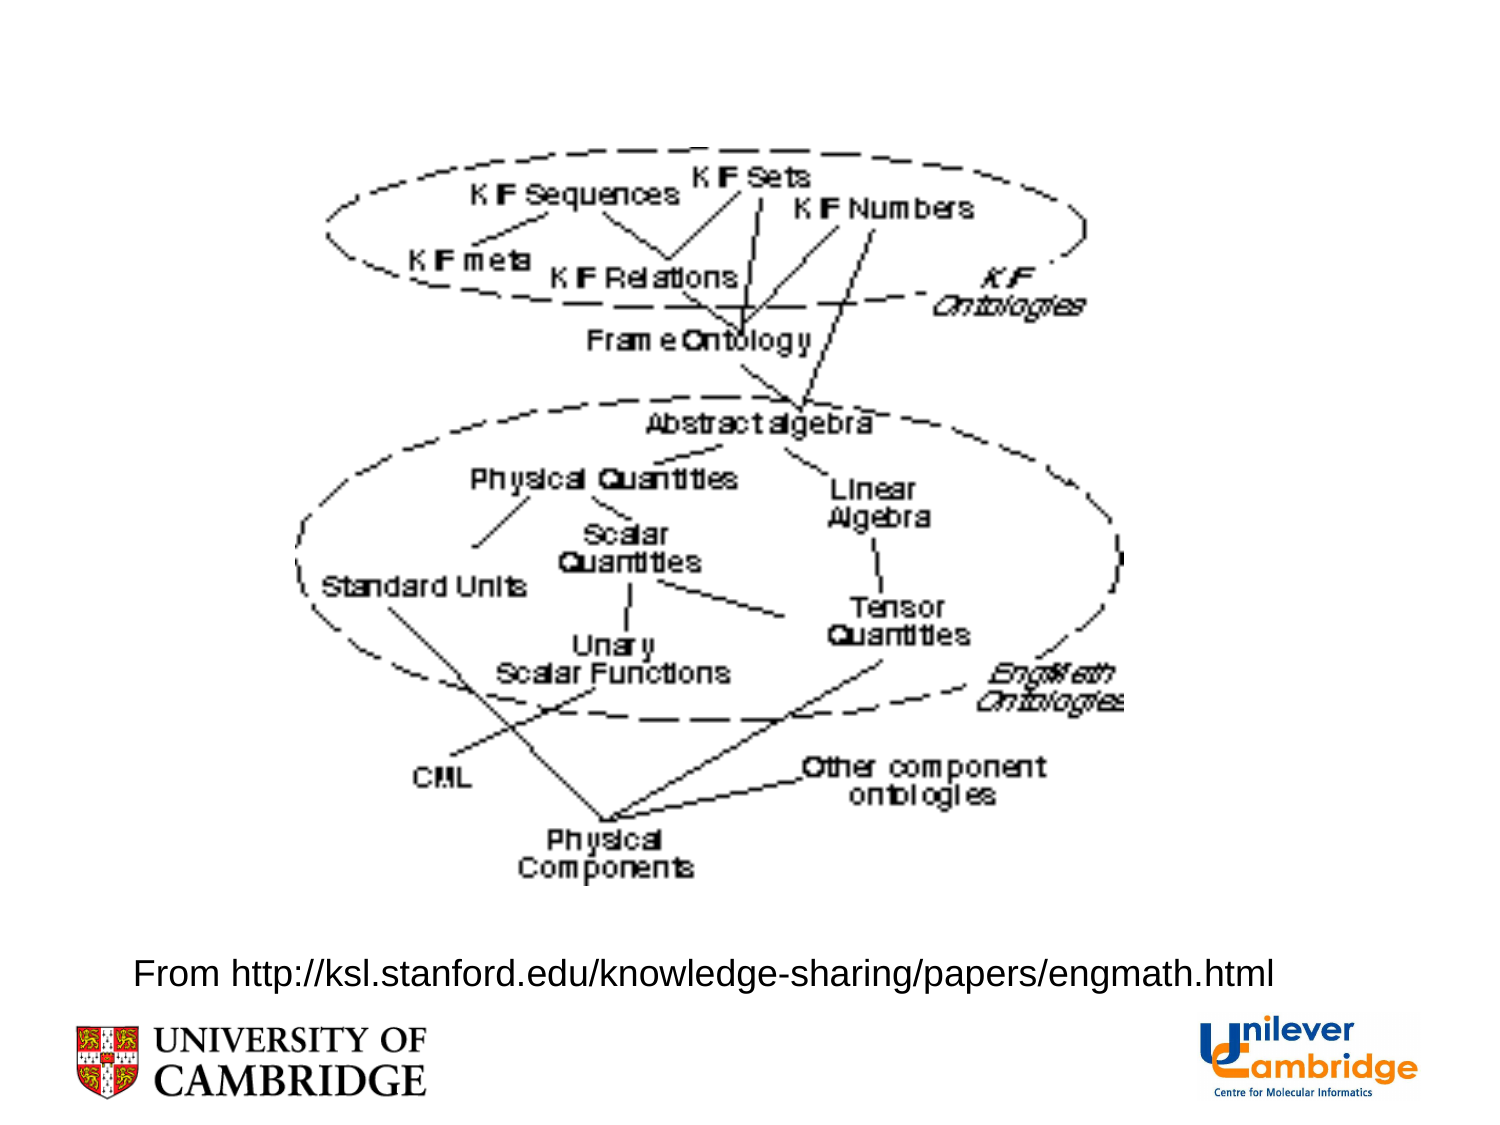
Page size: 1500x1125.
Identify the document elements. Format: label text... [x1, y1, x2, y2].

picture [1197, 1012, 1421, 1101]
picture [62, 1012, 438, 1105]
picture [295, 147, 1124, 886]
text_box From http://ksl.stanford.edu/knowledge-sharing/papers/engmath.html [118, 944, 1290, 1002]
